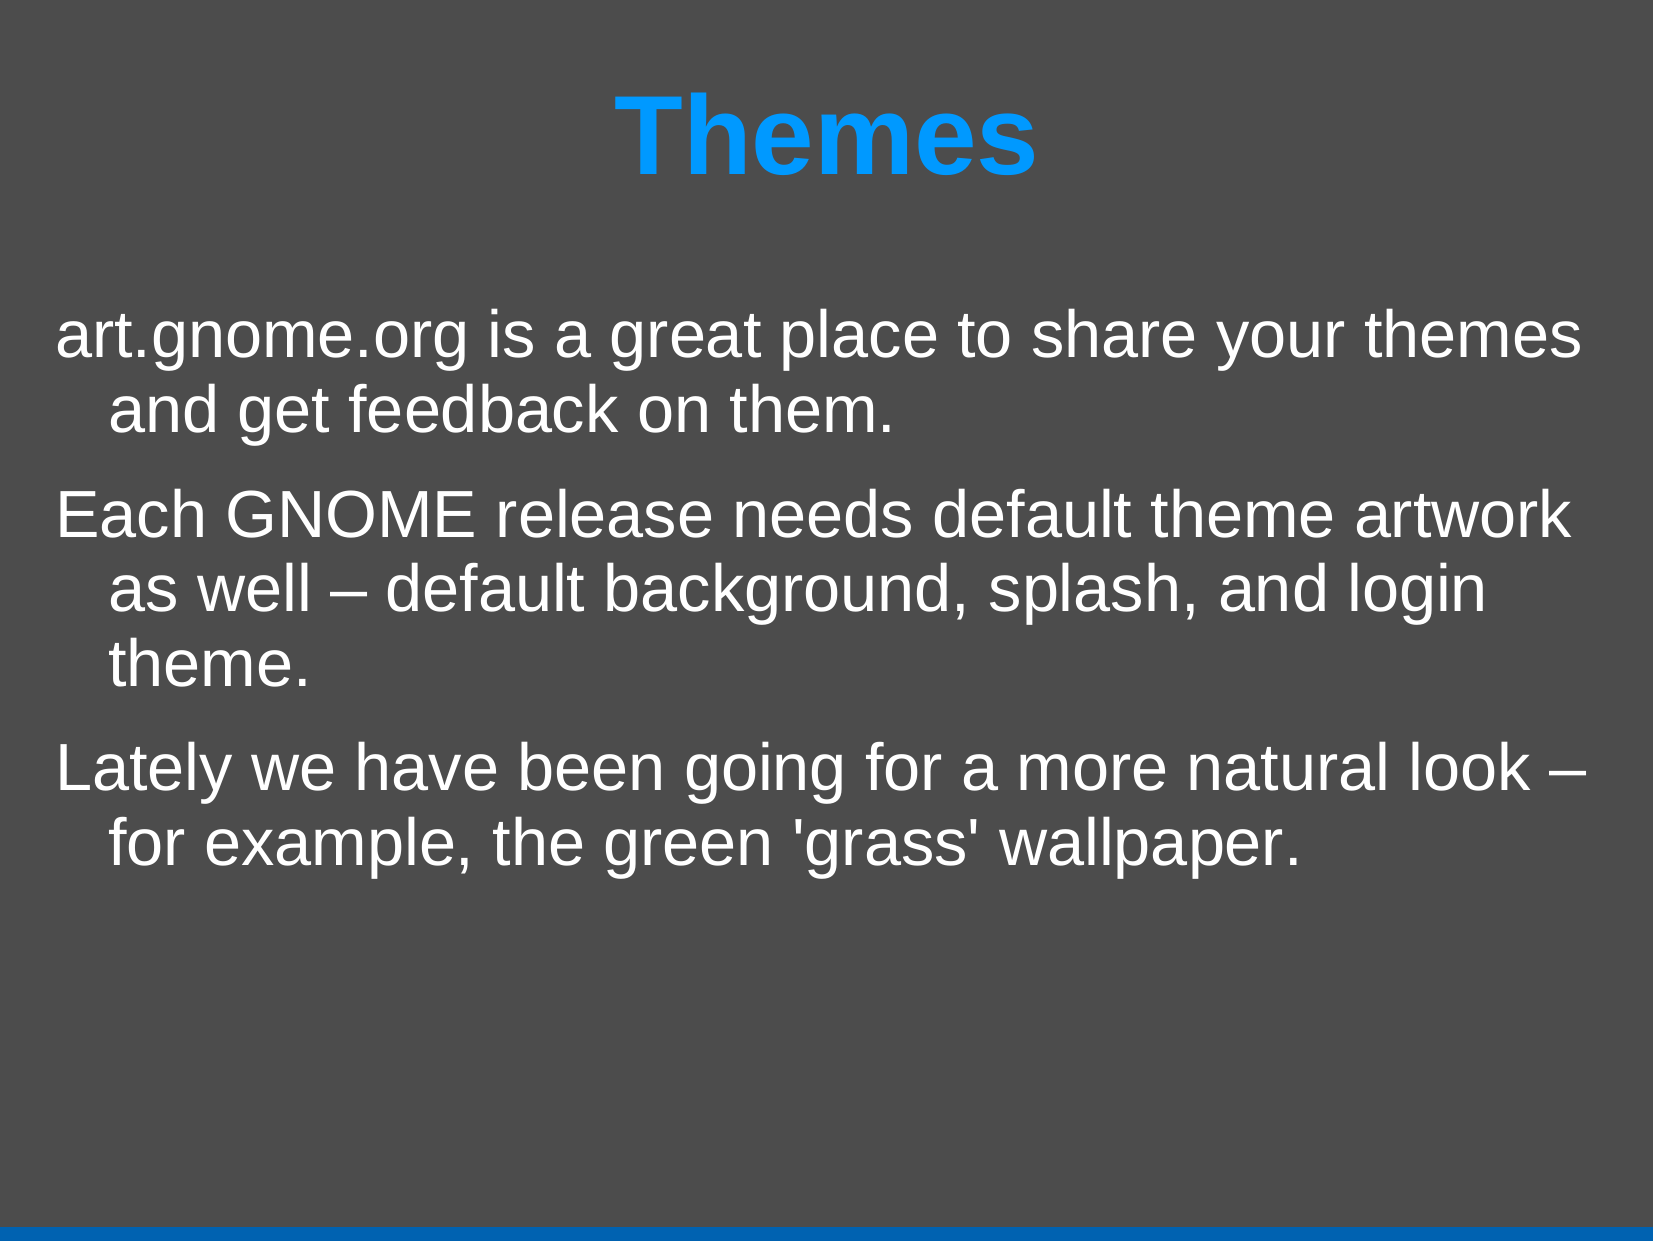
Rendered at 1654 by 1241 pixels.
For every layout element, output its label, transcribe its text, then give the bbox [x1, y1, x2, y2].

list art.gnome.org is a great place to share your themes and get feedback on them. Each GNOME release needs default theme artwork as well – default background, splash, and login theme. Lately we have been going for a more natural look – for example, the green 'grass' wallpaper. [37, 297, 1613, 1163]
title Themes [121, 32, 1533, 240]
